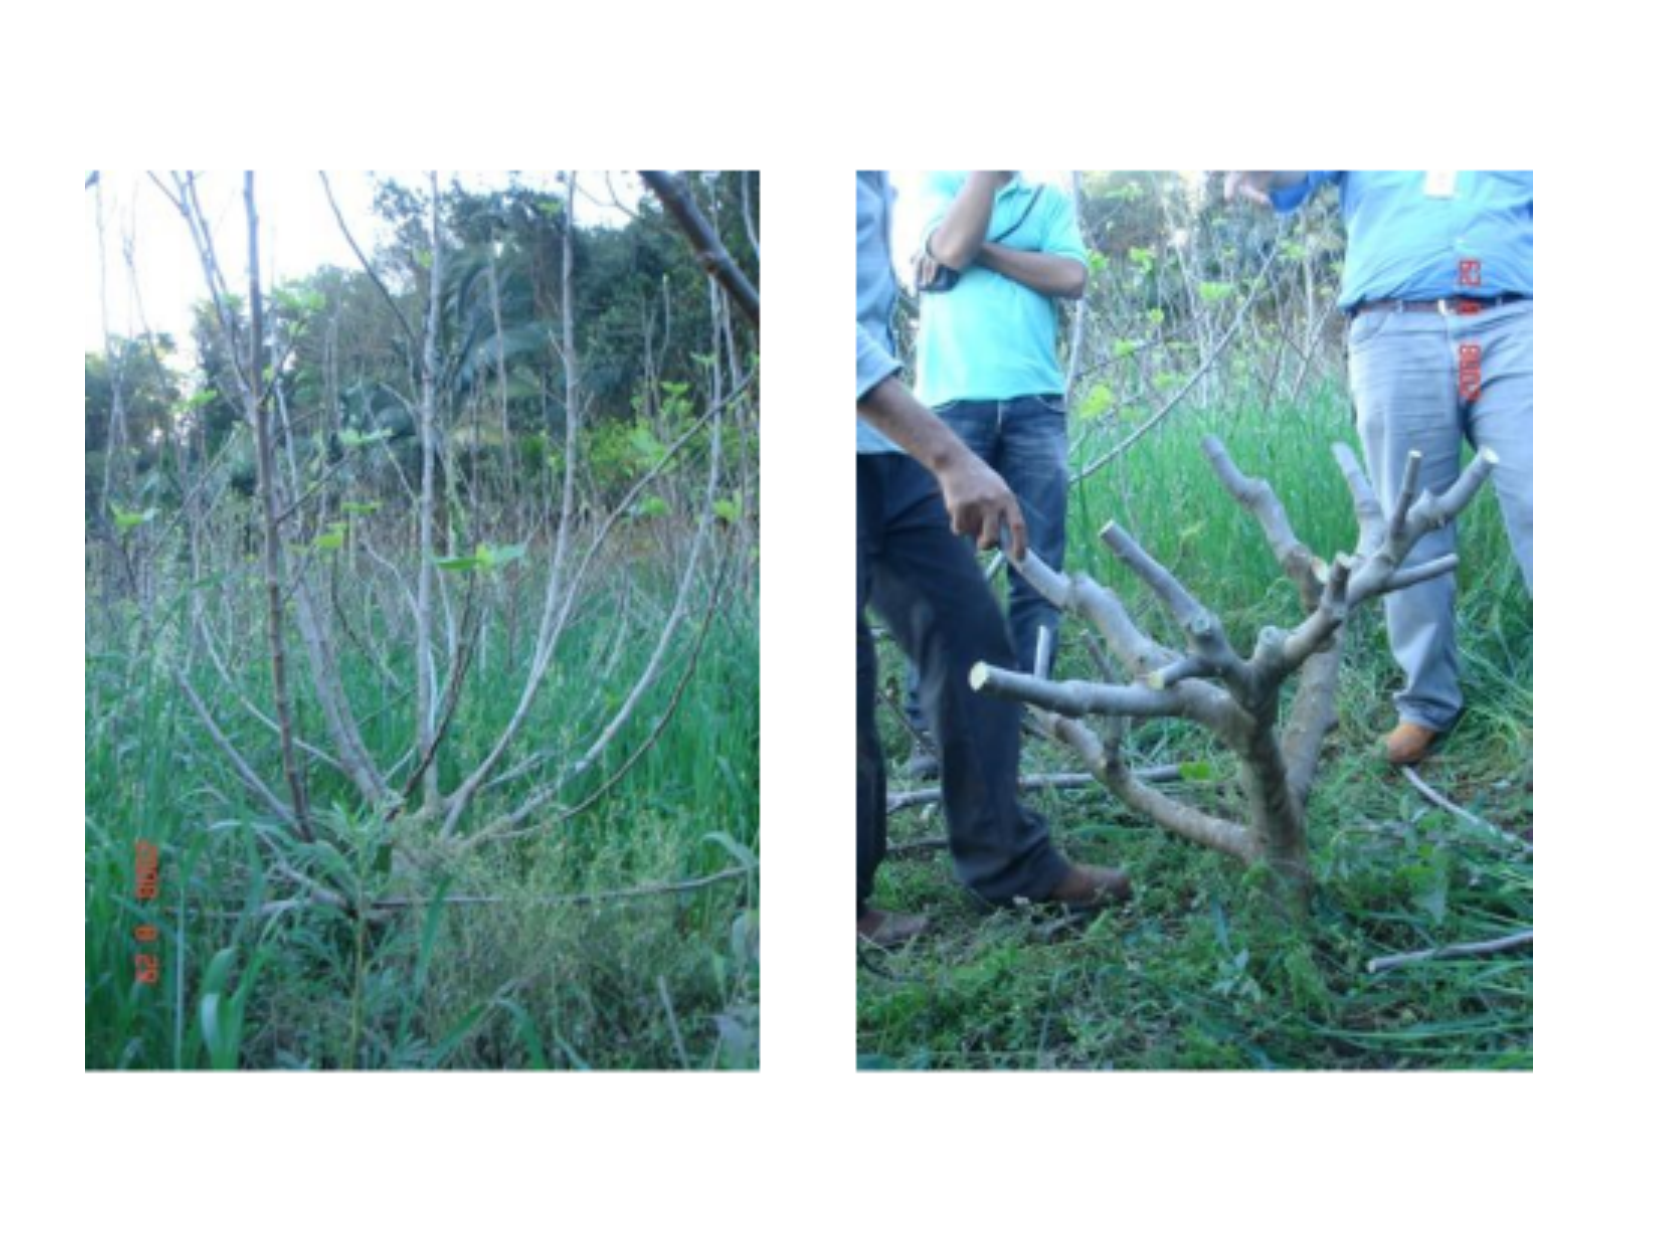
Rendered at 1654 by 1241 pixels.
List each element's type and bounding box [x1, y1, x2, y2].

picture [85, 84, 1533, 1170]
